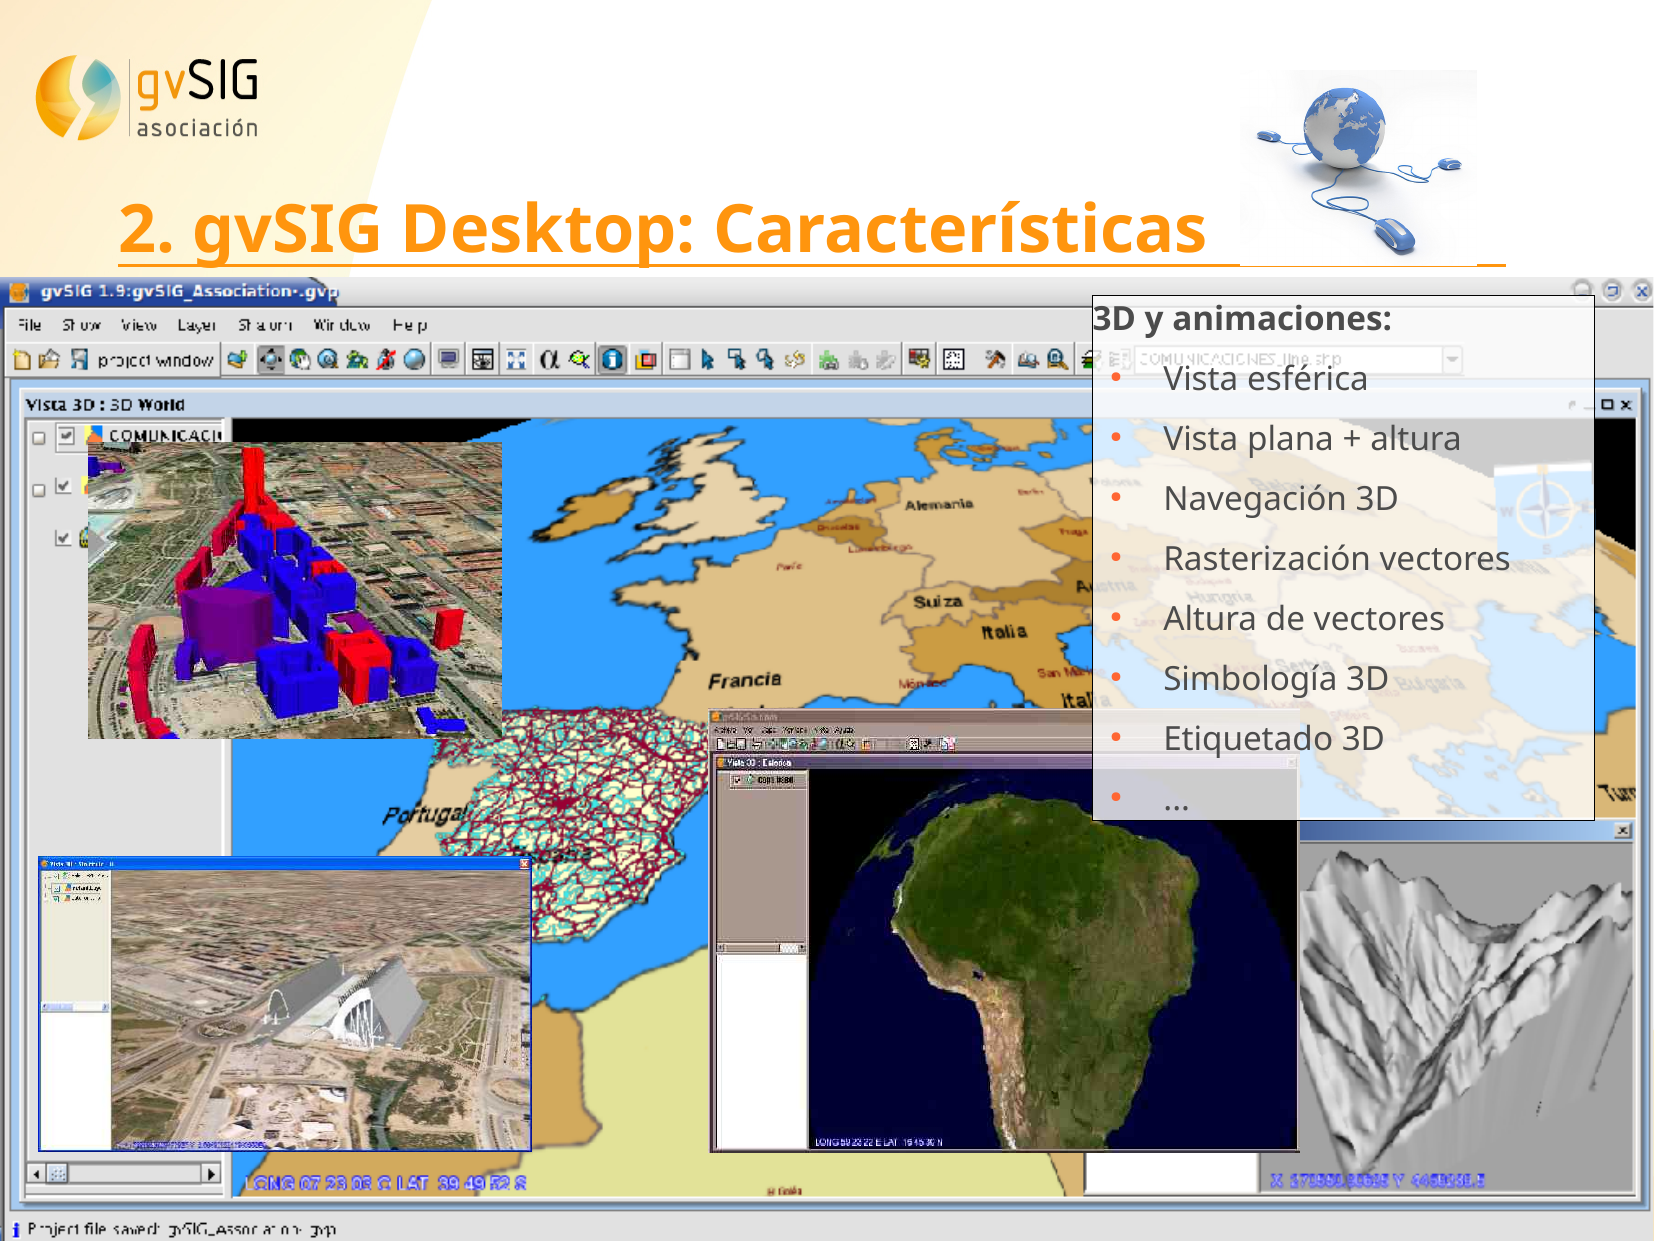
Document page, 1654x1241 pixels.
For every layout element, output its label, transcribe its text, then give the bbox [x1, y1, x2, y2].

title 2. gvSIG Desktop: Características [118, 177, 1240, 264]
title 2. gvSIG Desktop: Características [118, 177, 1607, 276]
list 3D y animaciones: Vista esférica Vista plana + altura Navegación 3D Rasterización vectores Altura de vectores Simbología 3D Etiquetado 3D ... [1092, 295, 1595, 760]
picture [0, 0, 1654, 1241]
